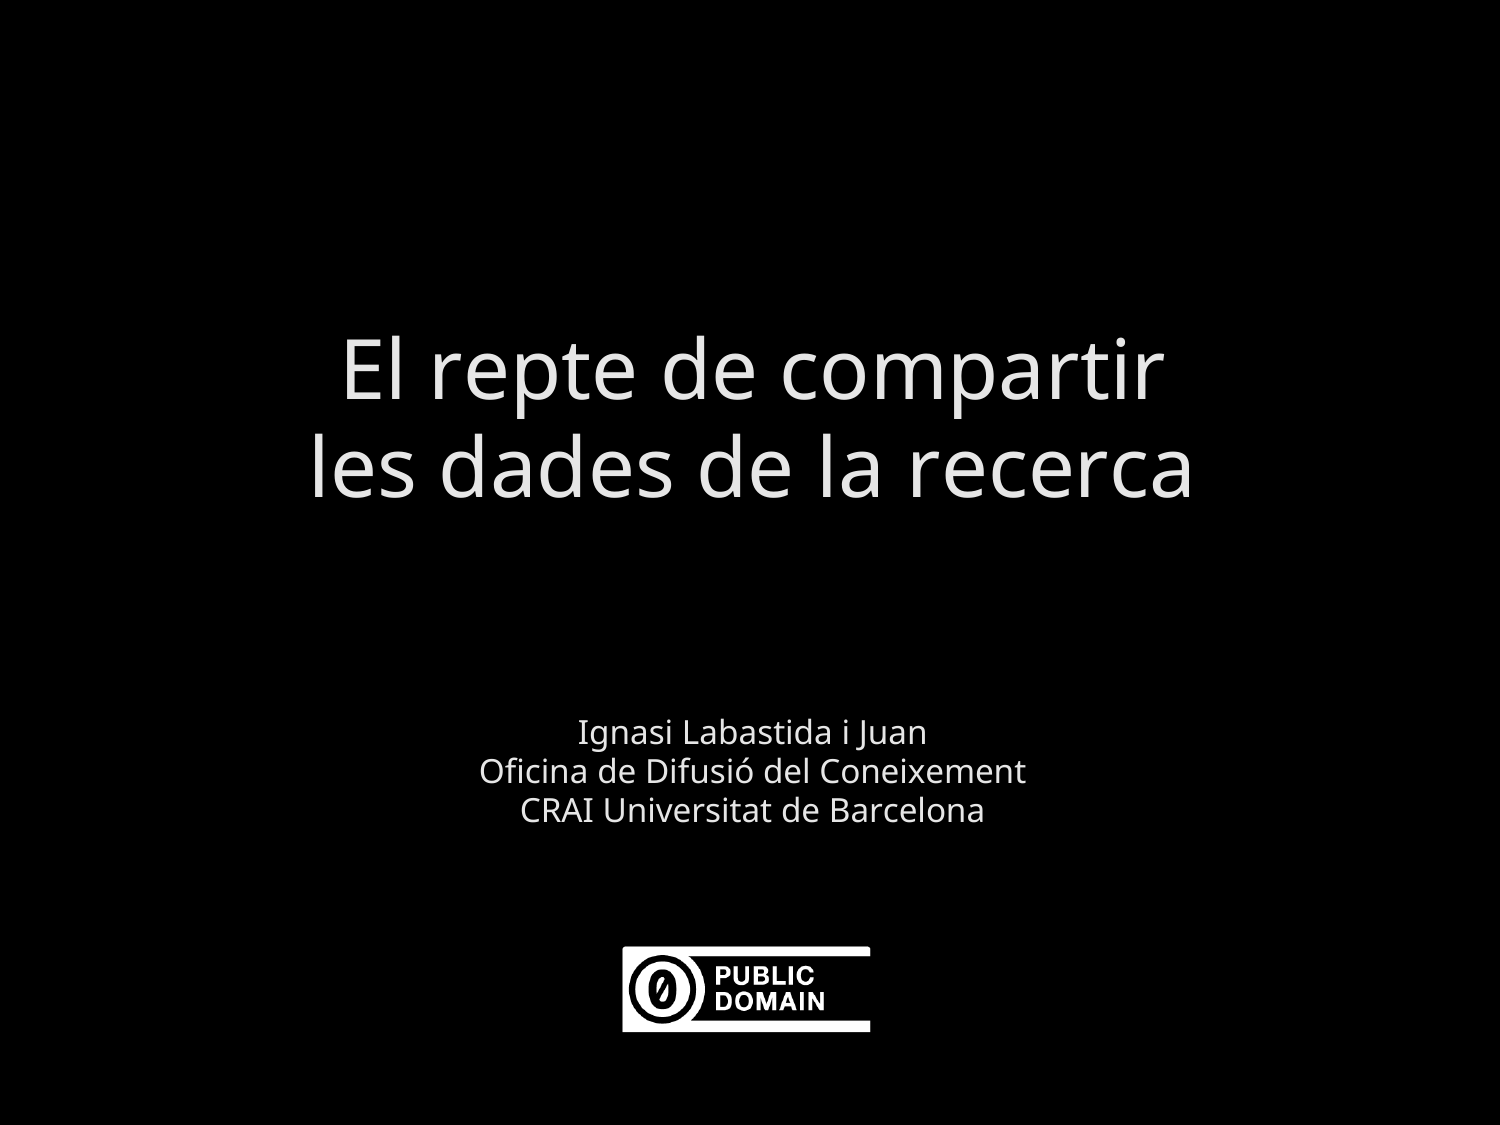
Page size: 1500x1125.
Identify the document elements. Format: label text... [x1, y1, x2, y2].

picture [620, 944, 872, 1034]
title El repte de compartir les dades de la recerca Ignasi Labastida i Juan Oficina de Difusió del Coneixement CRAI Universitat de Barcelona [59, 118, 1447, 1034]
